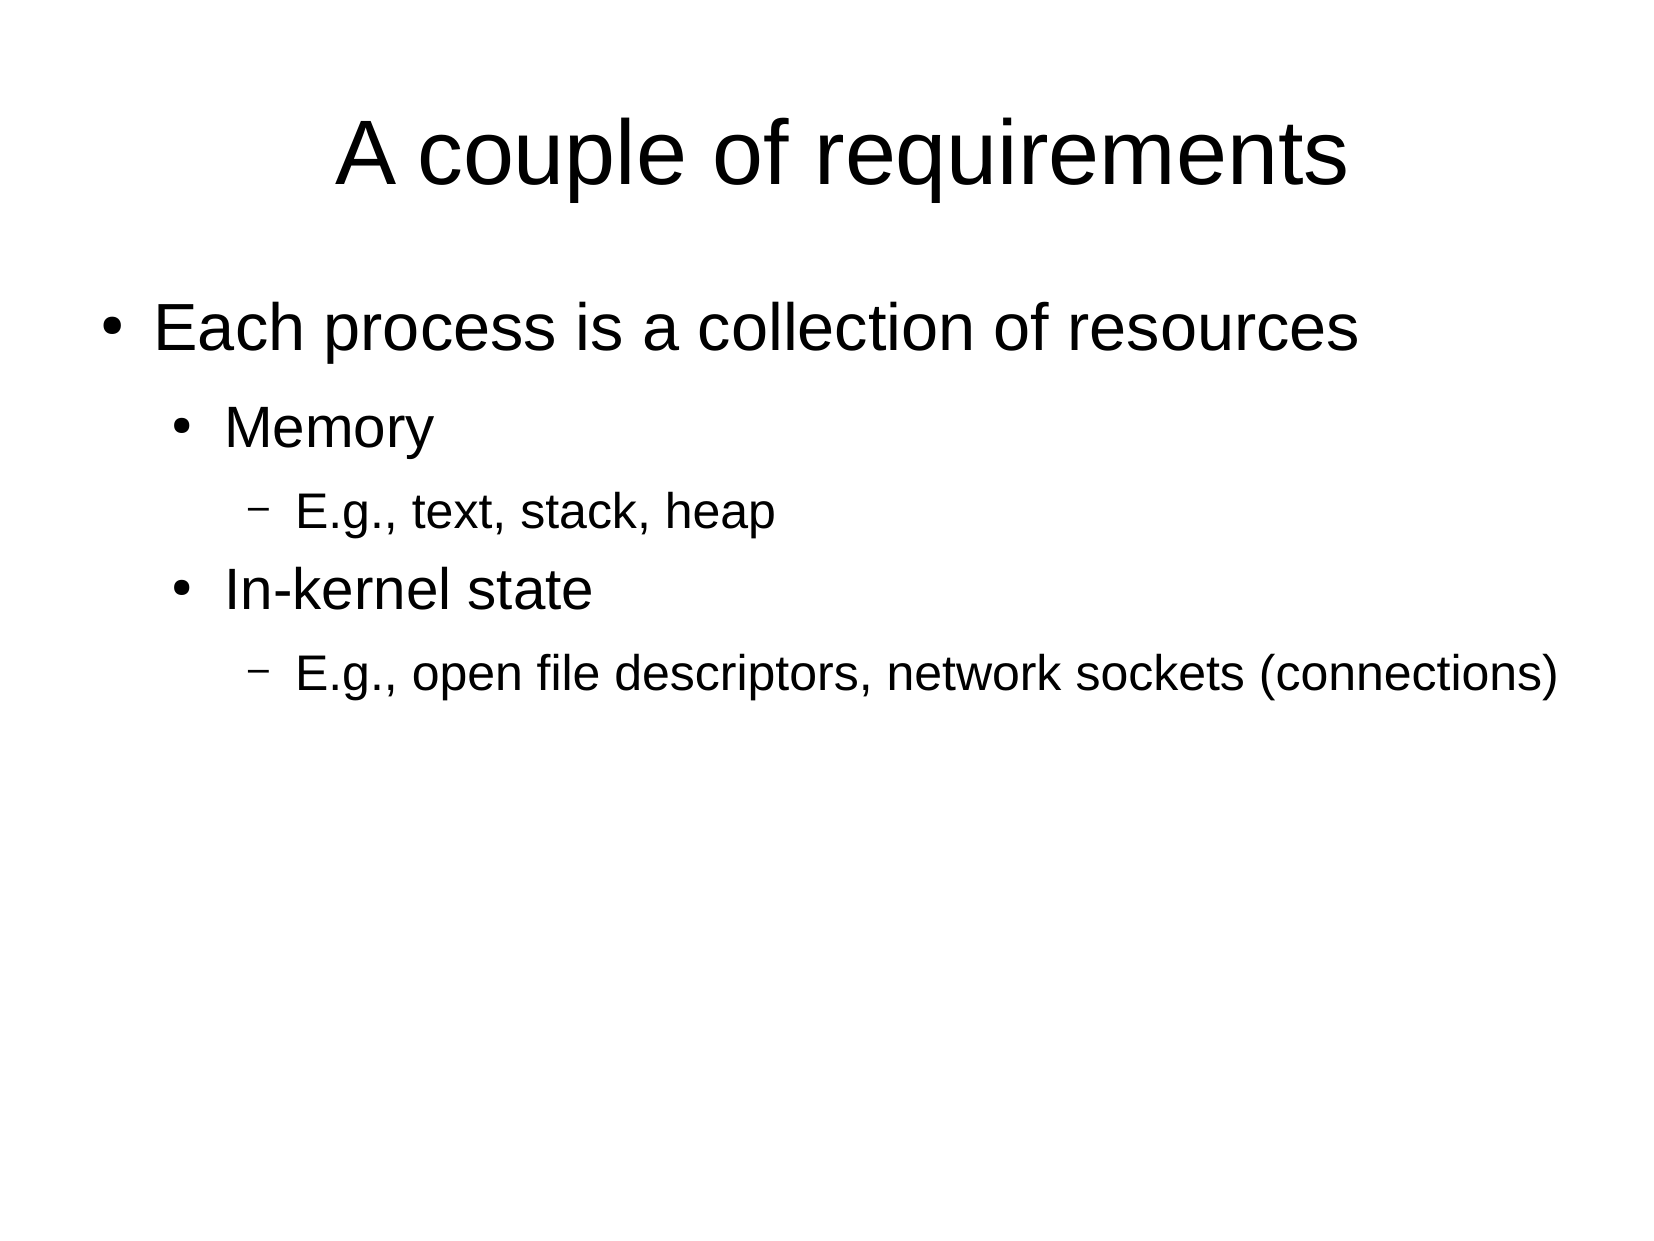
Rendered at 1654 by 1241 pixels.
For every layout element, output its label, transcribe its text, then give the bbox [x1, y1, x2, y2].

list Each process is a collection of resources Memory E.g., text, stack, heap In-kernel state E.g., open file descriptors, network sockets (connections) [82, 290, 1571, 1010]
title A couple of requirements [82, 49, 1571, 257]
